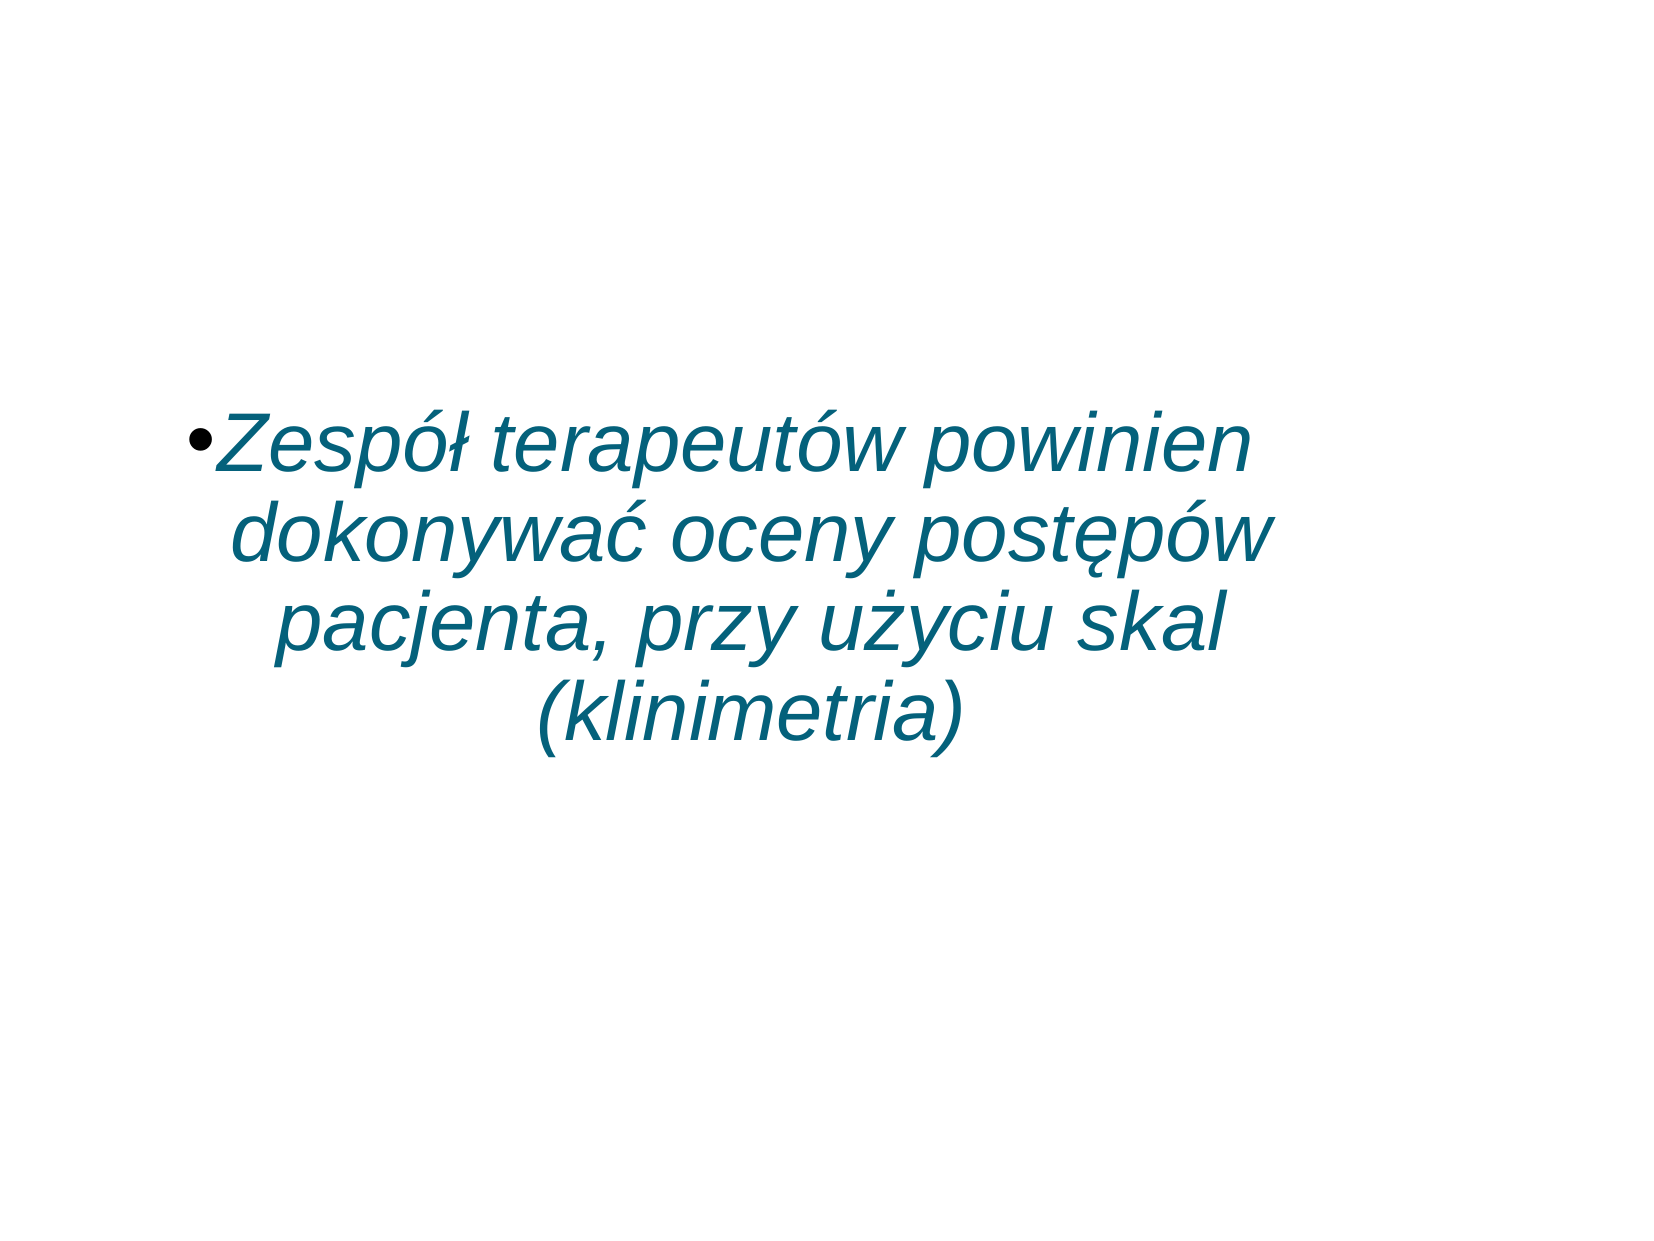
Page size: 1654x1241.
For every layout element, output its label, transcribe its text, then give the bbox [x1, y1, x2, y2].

subtitle Zespół terapeutów powinien dokonywać oceny postępów pacjenta, przy użyciu skal (klinimetria) [0, 49, 1442, 1109]
